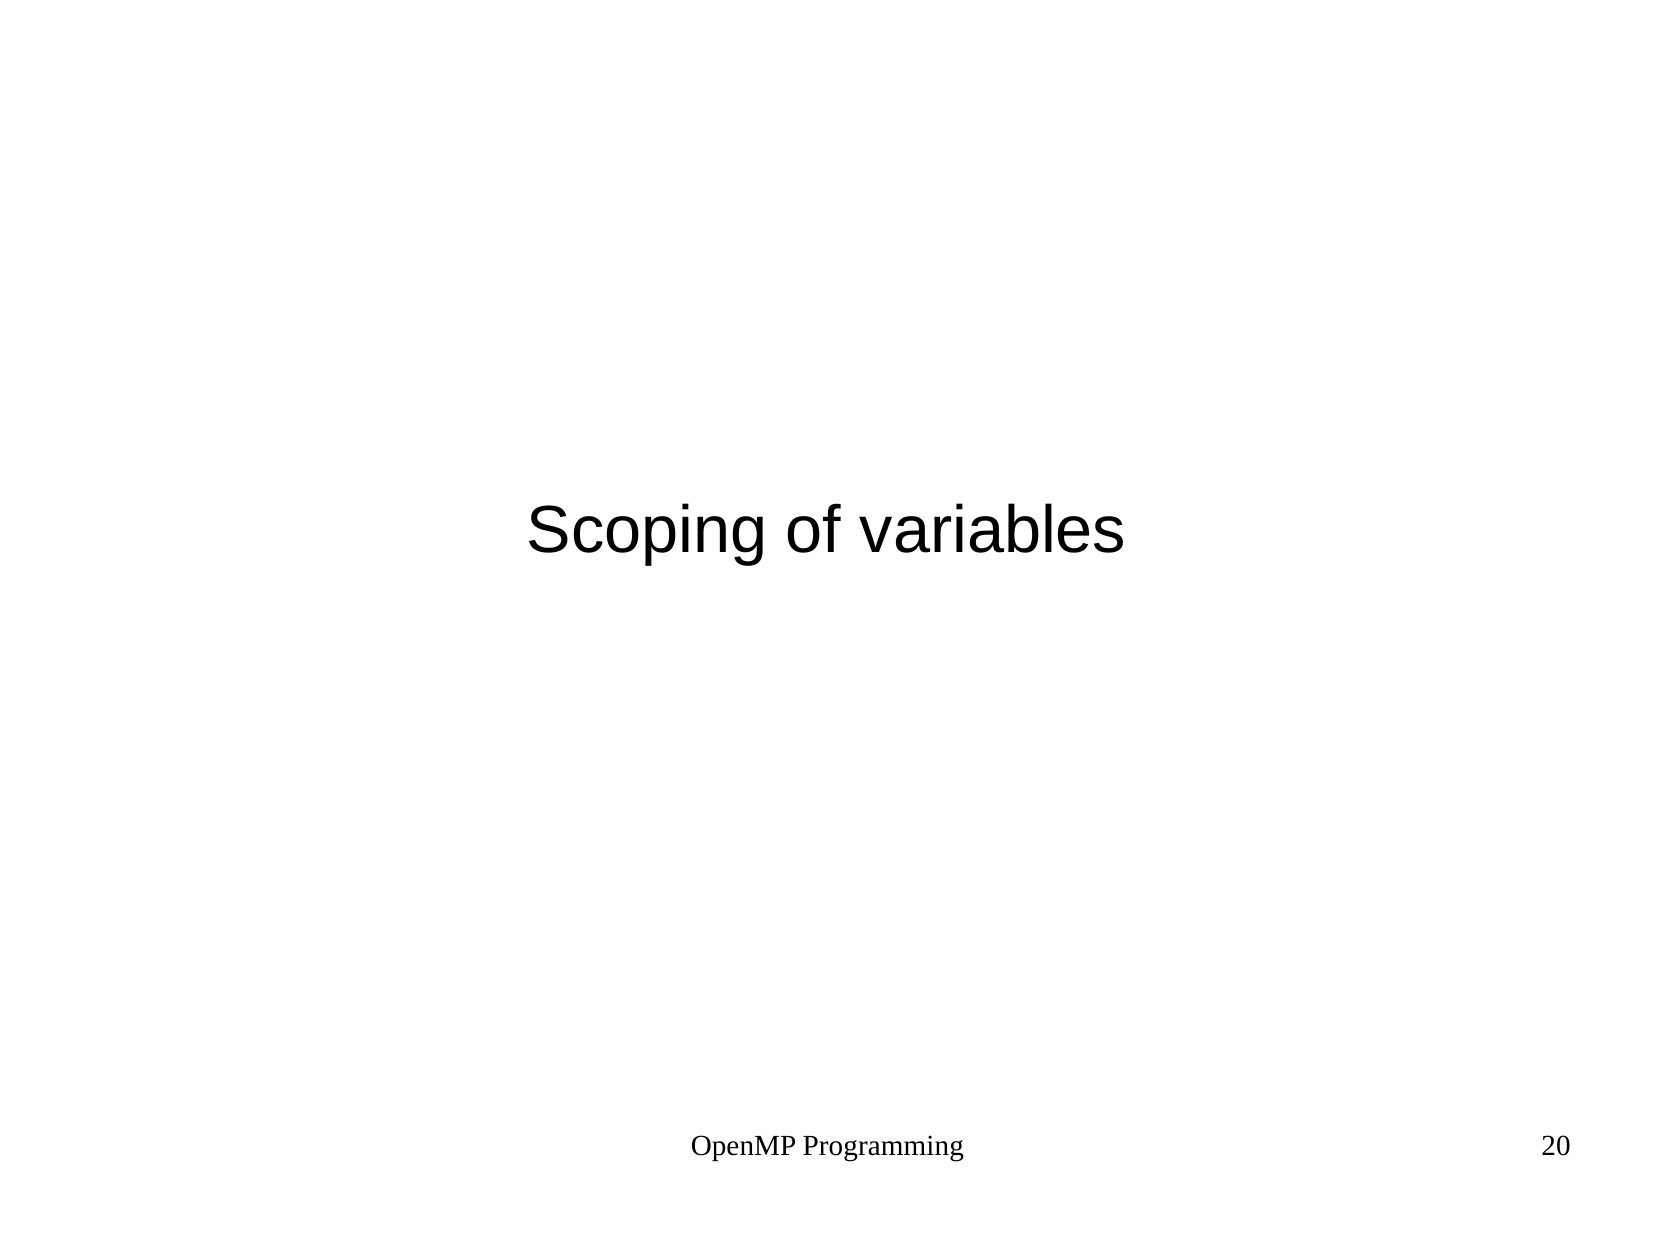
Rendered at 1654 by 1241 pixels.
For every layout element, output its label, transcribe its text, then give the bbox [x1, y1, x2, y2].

subtitle Scoping of variables [82, 49, 1571, 1010]
